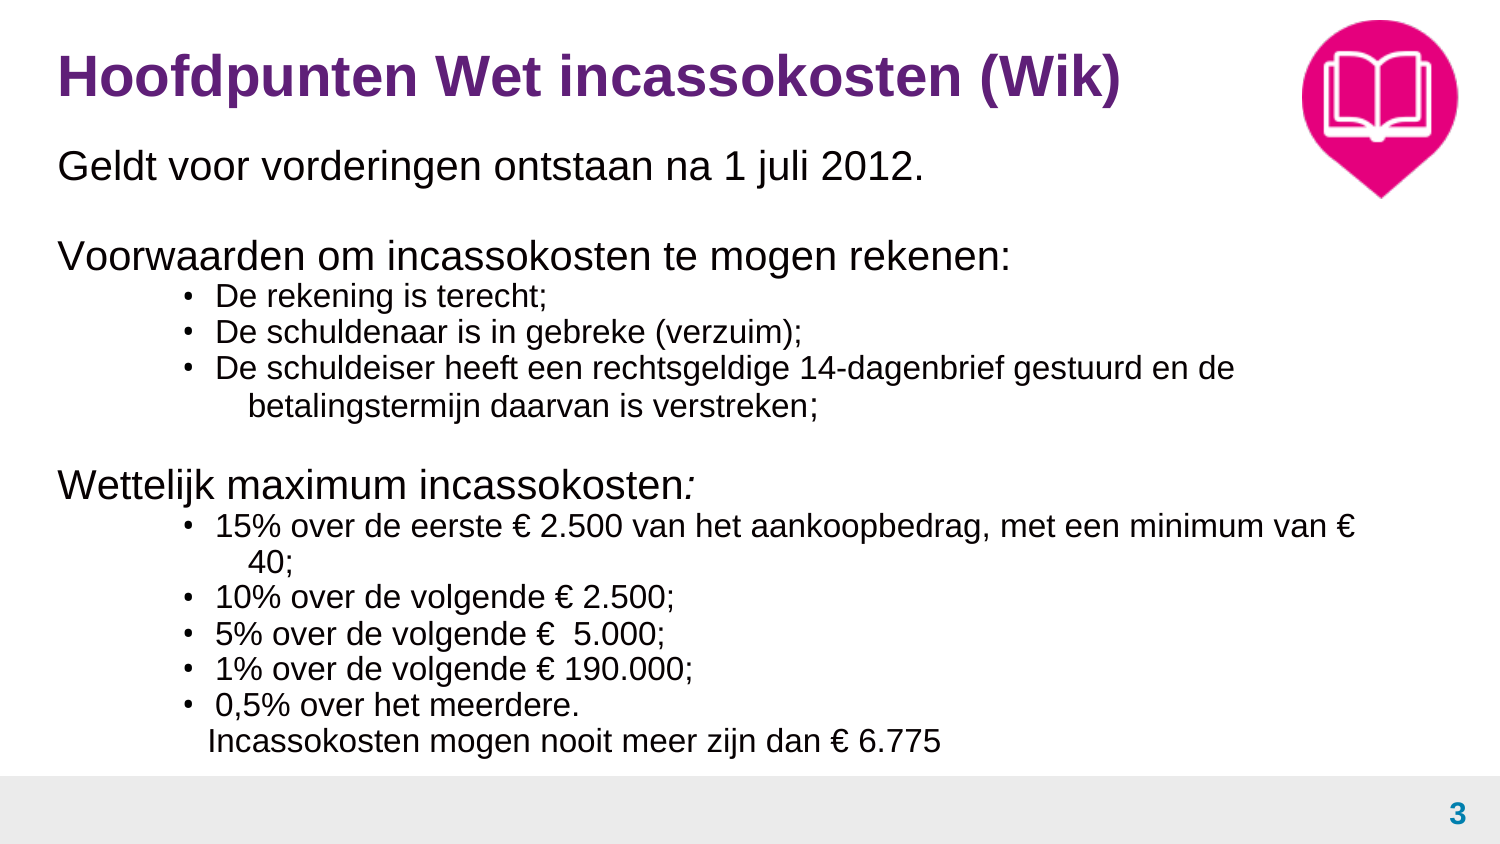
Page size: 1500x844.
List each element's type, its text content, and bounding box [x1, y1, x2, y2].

picture [1302, 20, 1460, 202]
text_box [0, 776, 1500, 844]
text_box 3 [1442, 786, 1475, 838]
title Hoofdpunten Wet incassokosten (Wik) [49, 2, 1400, 144]
text_box Geldt voor vorderingen ontstaan na 1 juli 2012. Voorwaarden om incassokosten te mogen rekenen: De rekening is terecht; De schuldenaar is in gebreke (verzuim); De schuldeiser heeft een rechtsgeldige 14-dagenbrief gestuurd en de betalingstermijn daarvan is verstreken; Wettelijk maximum incassokosten: 15% over de eerste € 2.500 van het aankoopbedrag, met een minimum van € 40; 10% over de volgende € 2.500; 5% over de volgende € 5.000; 1% over de volgende € 190.000; 0,5% over het meerdere. Incassokosten mogen nooit meer zijn dan € 6.775 [50, 128, 1400, 776]
